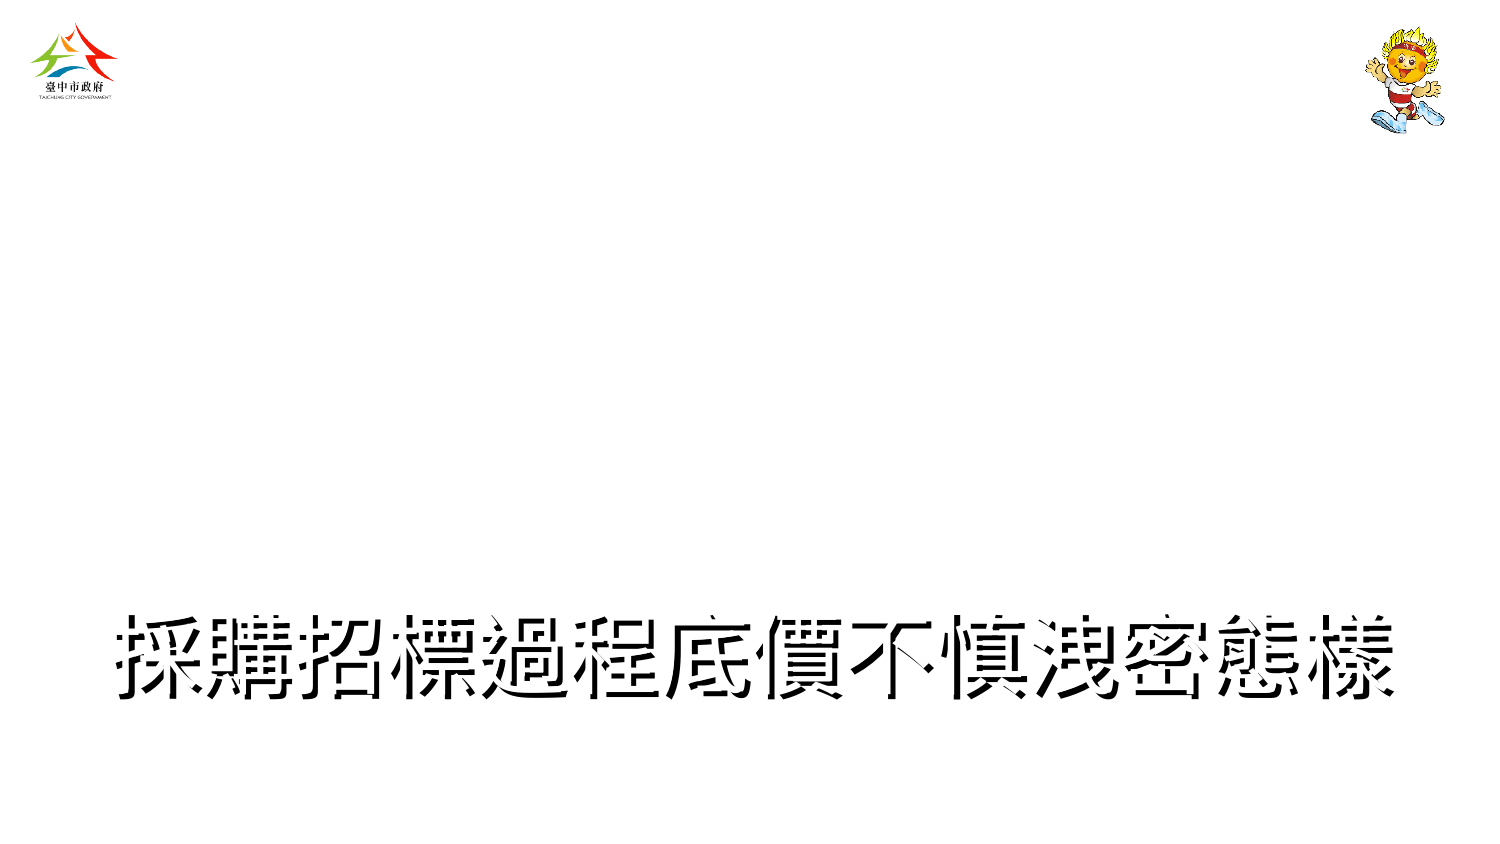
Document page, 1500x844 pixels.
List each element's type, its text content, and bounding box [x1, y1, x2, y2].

title 採購招標過程底價不慎洩密態樣 [88, 587, 1412, 715]
